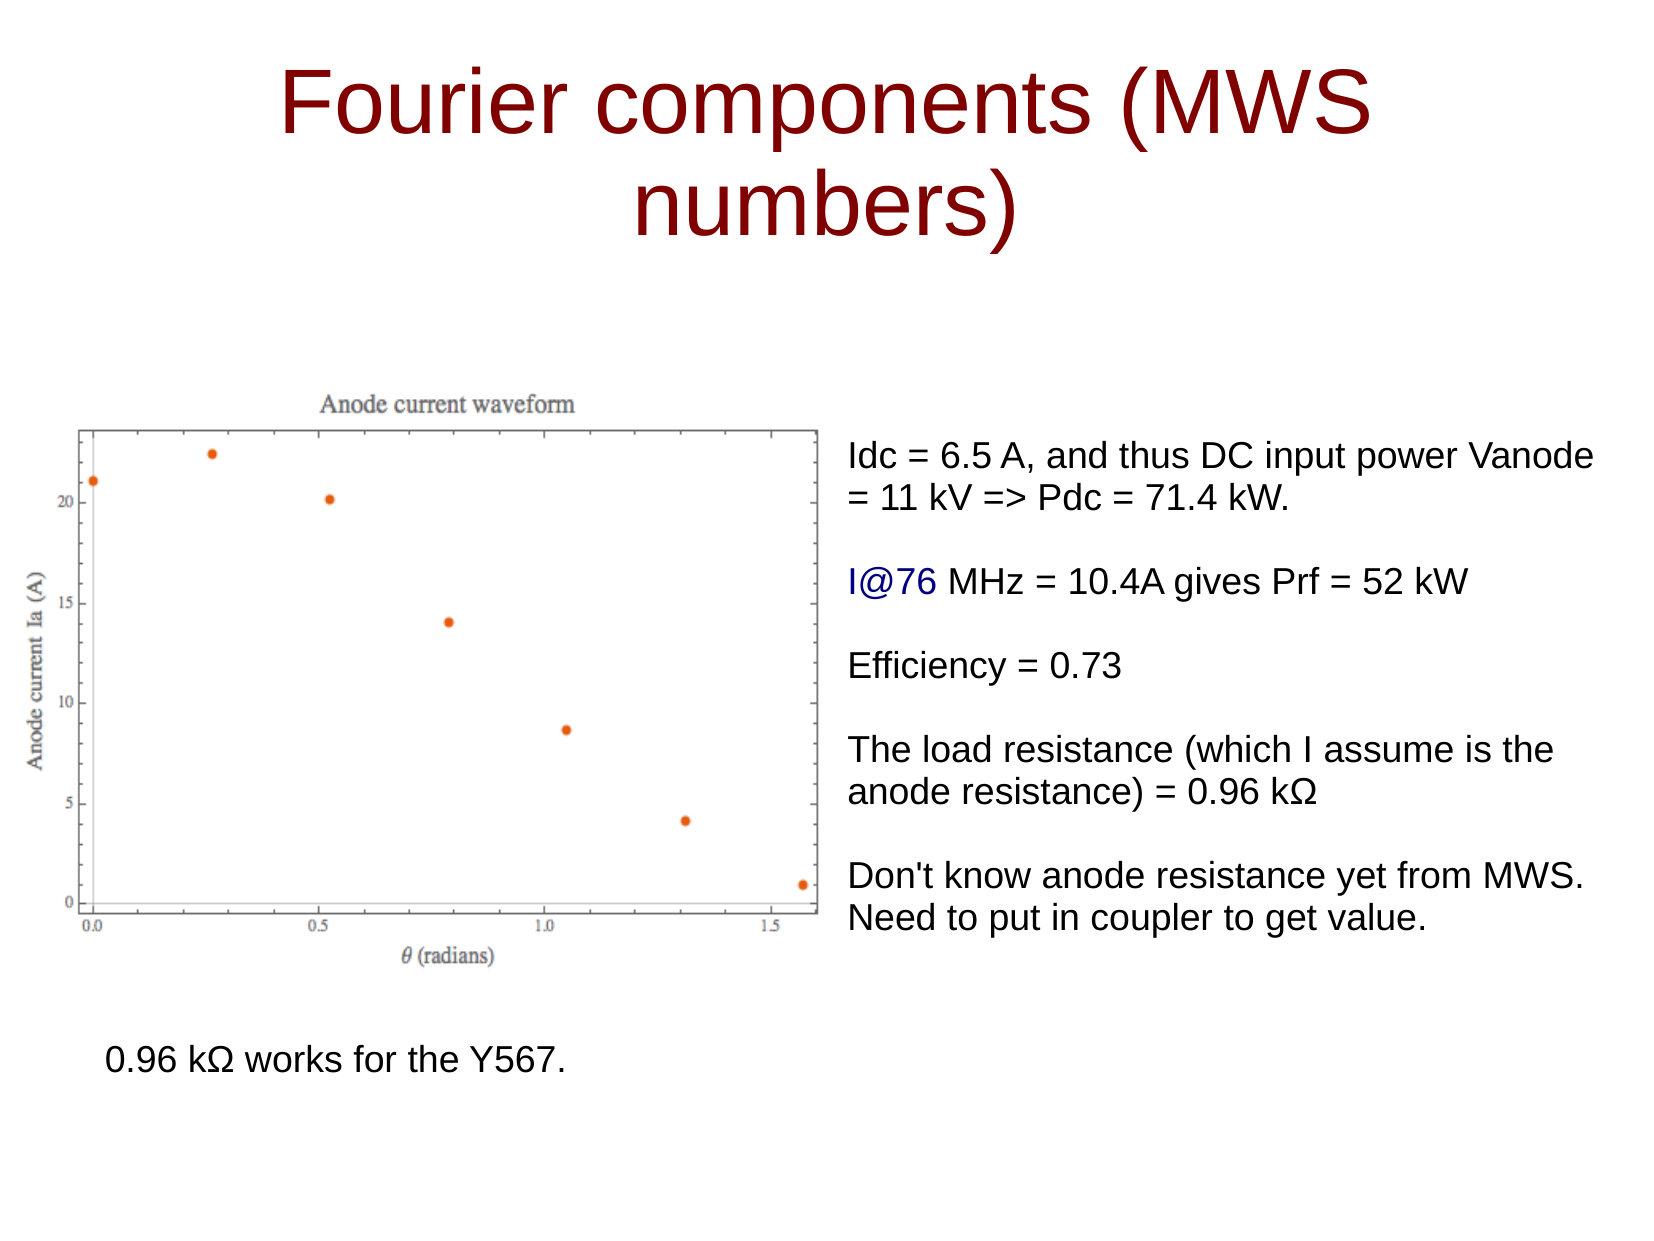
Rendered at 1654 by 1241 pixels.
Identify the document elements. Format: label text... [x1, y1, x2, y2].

text_box 0.96 kΩ works for the Y567. [90, 1031, 1534, 1088]
text_box Idc = 6.5 A, and thus DC input power Vanode = 11 kV => Pdc = 71.4 kW. I@76 MHz = 10.4A gives Prf = 52 kW Efficiency = 0.73 The load resistance (which I assume is the anode resistance) = 0.96 kΩ Don't know anode resistance yet from MWS. Need to put in coupler to get value. [832, 427, 1613, 1024]
picture [26, 393, 820, 973]
title Fourier components (MWS numbers) [82, 49, 1571, 257]
